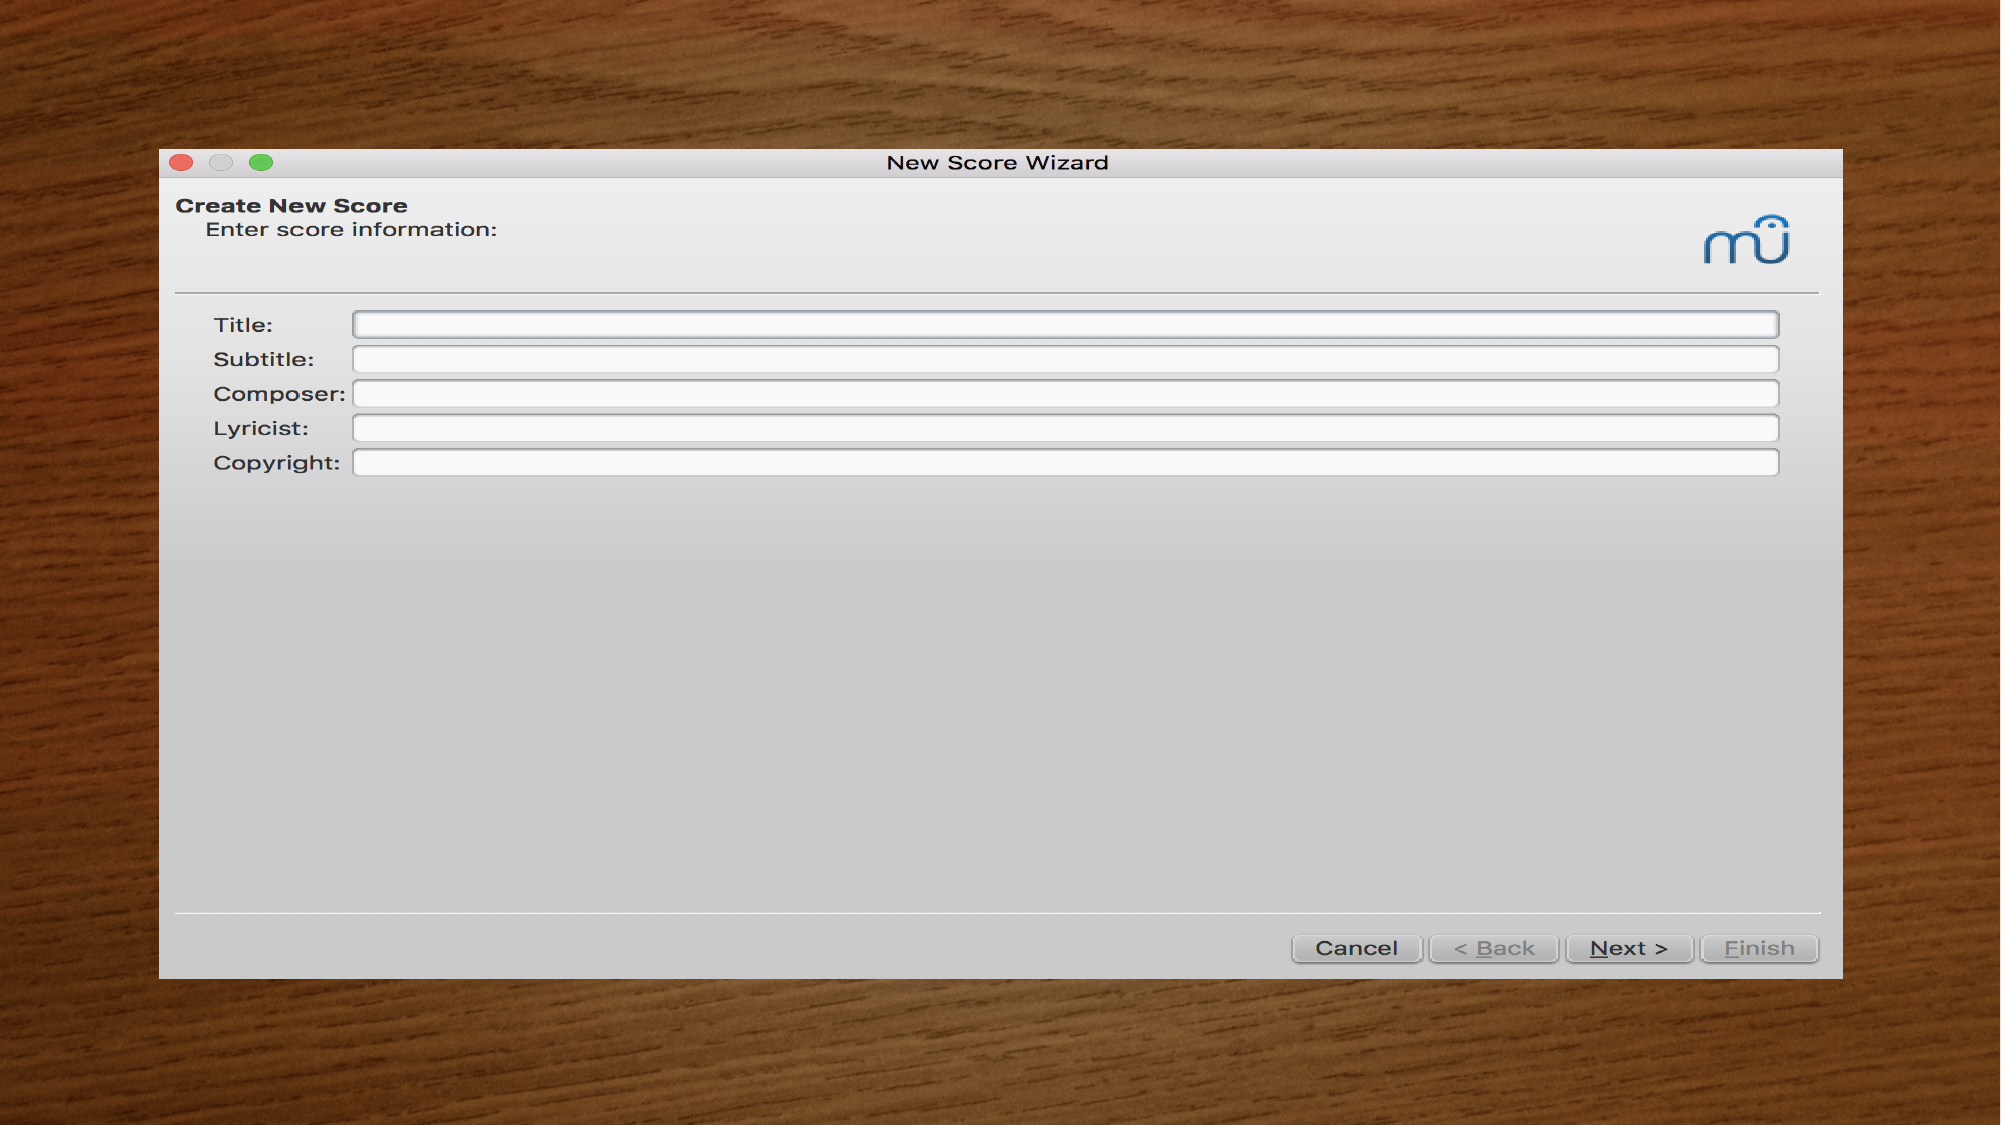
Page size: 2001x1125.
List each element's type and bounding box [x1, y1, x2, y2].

picture [159, 149, 1843, 979]
